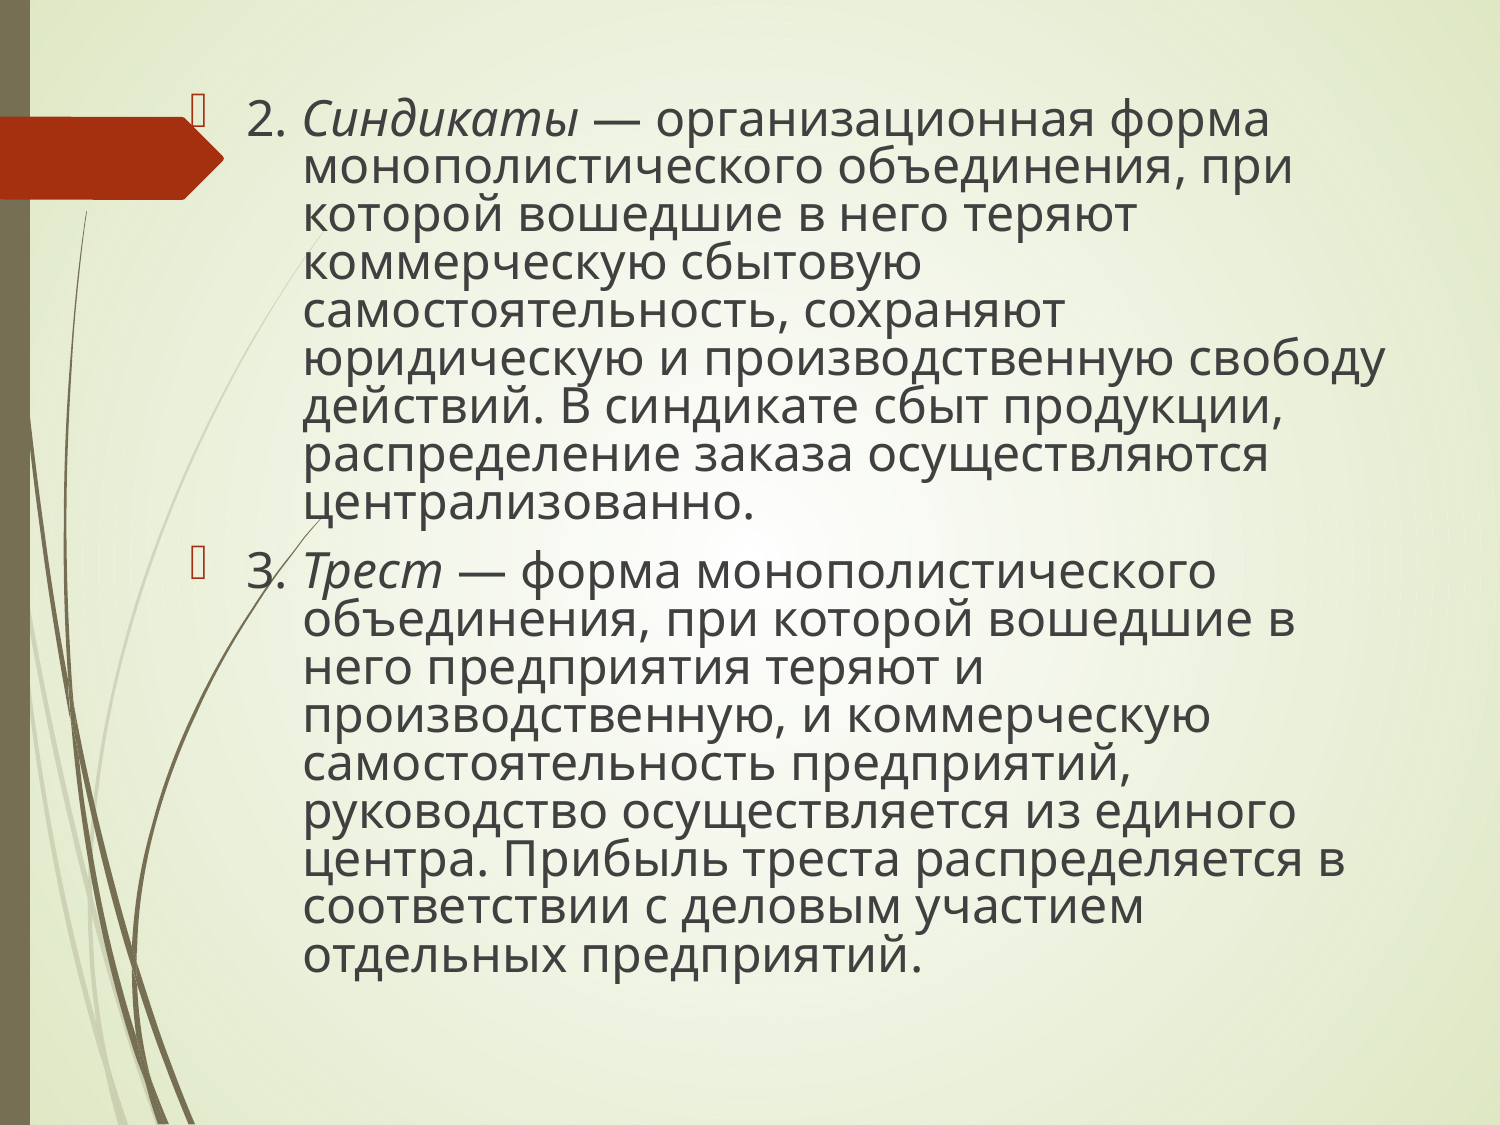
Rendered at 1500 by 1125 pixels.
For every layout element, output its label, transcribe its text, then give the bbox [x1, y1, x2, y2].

list 2. Синдикаты — организационная форма монополистического объединения, при которой вошедшие в него теряют коммерческую сбытовую самостоятельность, сохраняют юридическую и производственную свободу действий. В синдикате сбыт продукции, распределение заказа осуществляются централизованно. 3. Трест — форма монополистического объединения, при которой вошедшие в него предприятия теряют и производственную, и коммерческую самостоятельность предприятий, руководство осуществляется из единого центра. Прибыль треста распределяется в соответствии с деловым участием отдельных предприятий. [174, 90, 1413, 1001]
